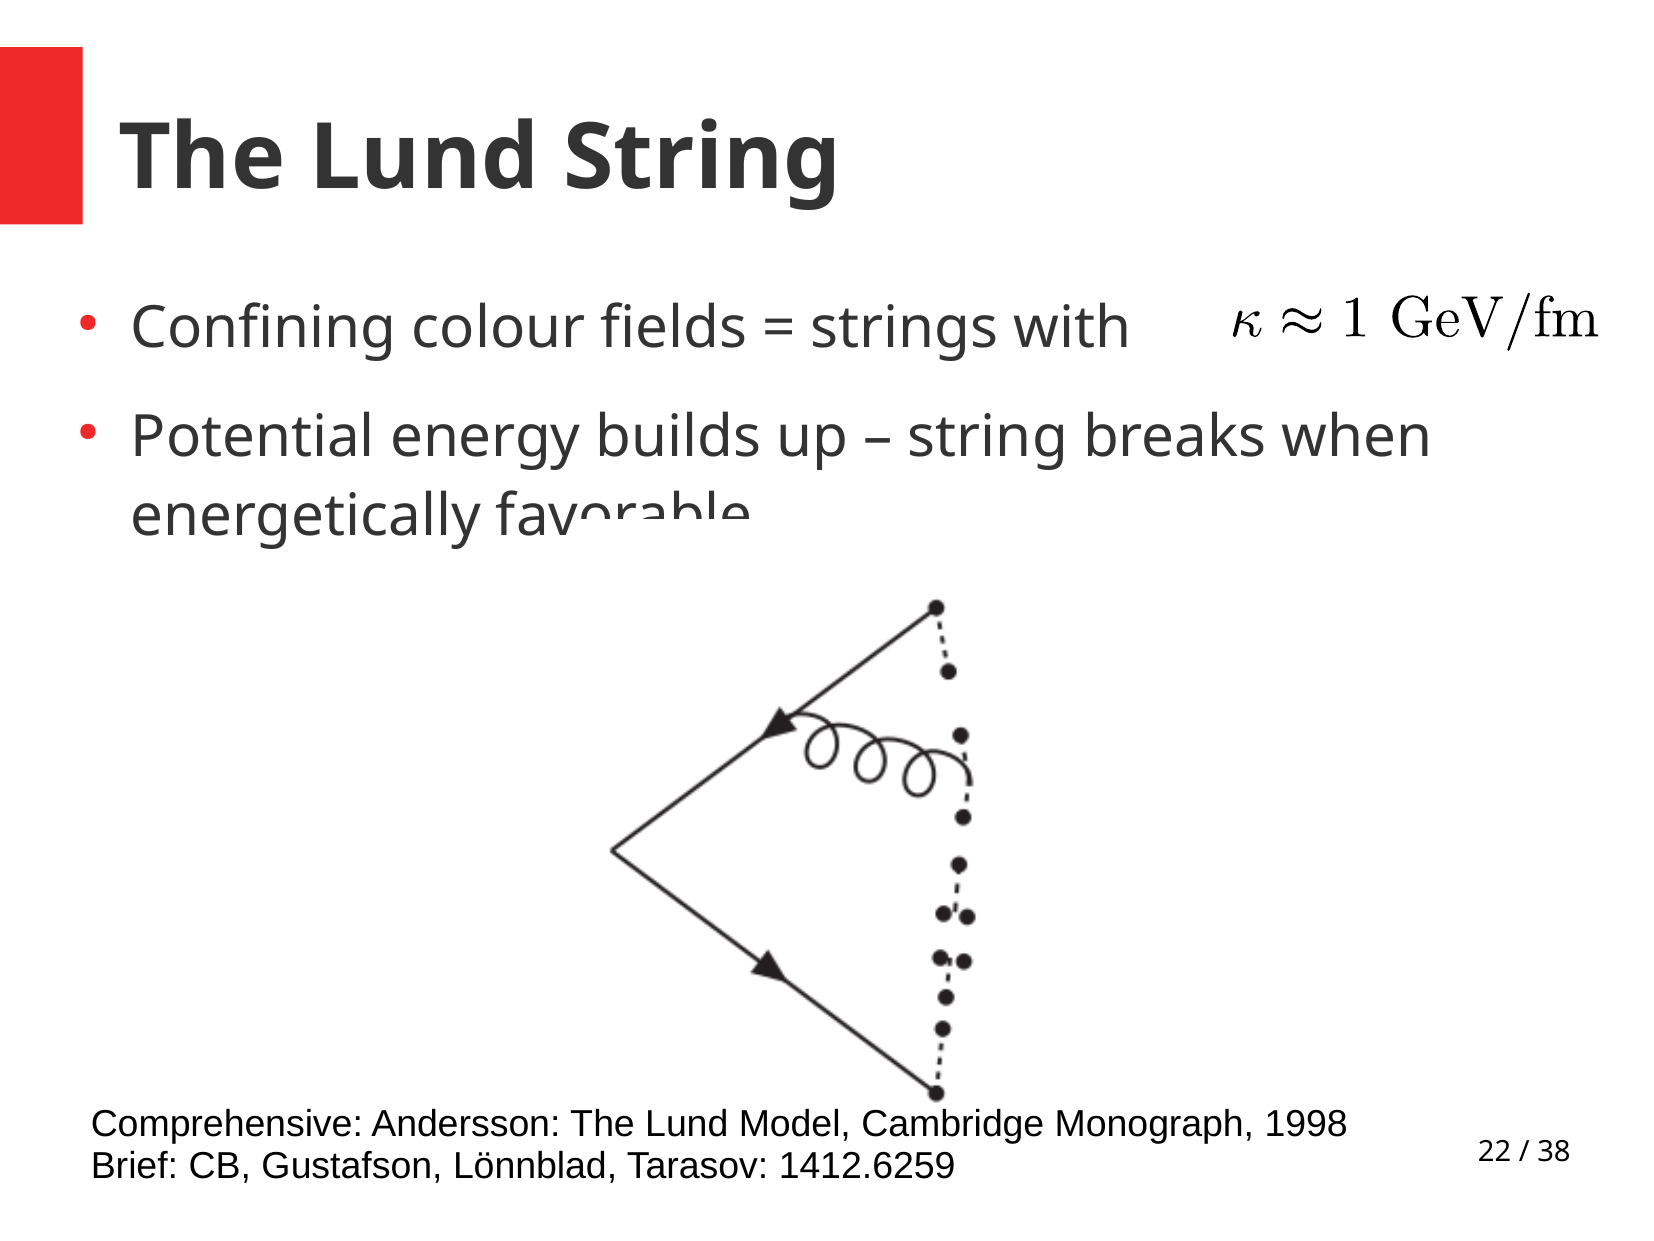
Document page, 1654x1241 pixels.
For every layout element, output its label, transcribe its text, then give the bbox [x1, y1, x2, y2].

text_box [1229, 292, 1600, 351]
text_box Comprehensive: Andersson: The Lund Model, Cambridge Monograph, 1998 Brief: CB, Gustafson, Lönnblad, Tarasov: 1412.6259 [76, 1095, 1442, 1194]
list Confining colour fields = strings with Potential energy builds up – string breaks when energetically favorable. [60, 285, 1478, 1005]
title The Lund String [118, 49, 1571, 257]
picture [575, 519, 1081, 1095]
